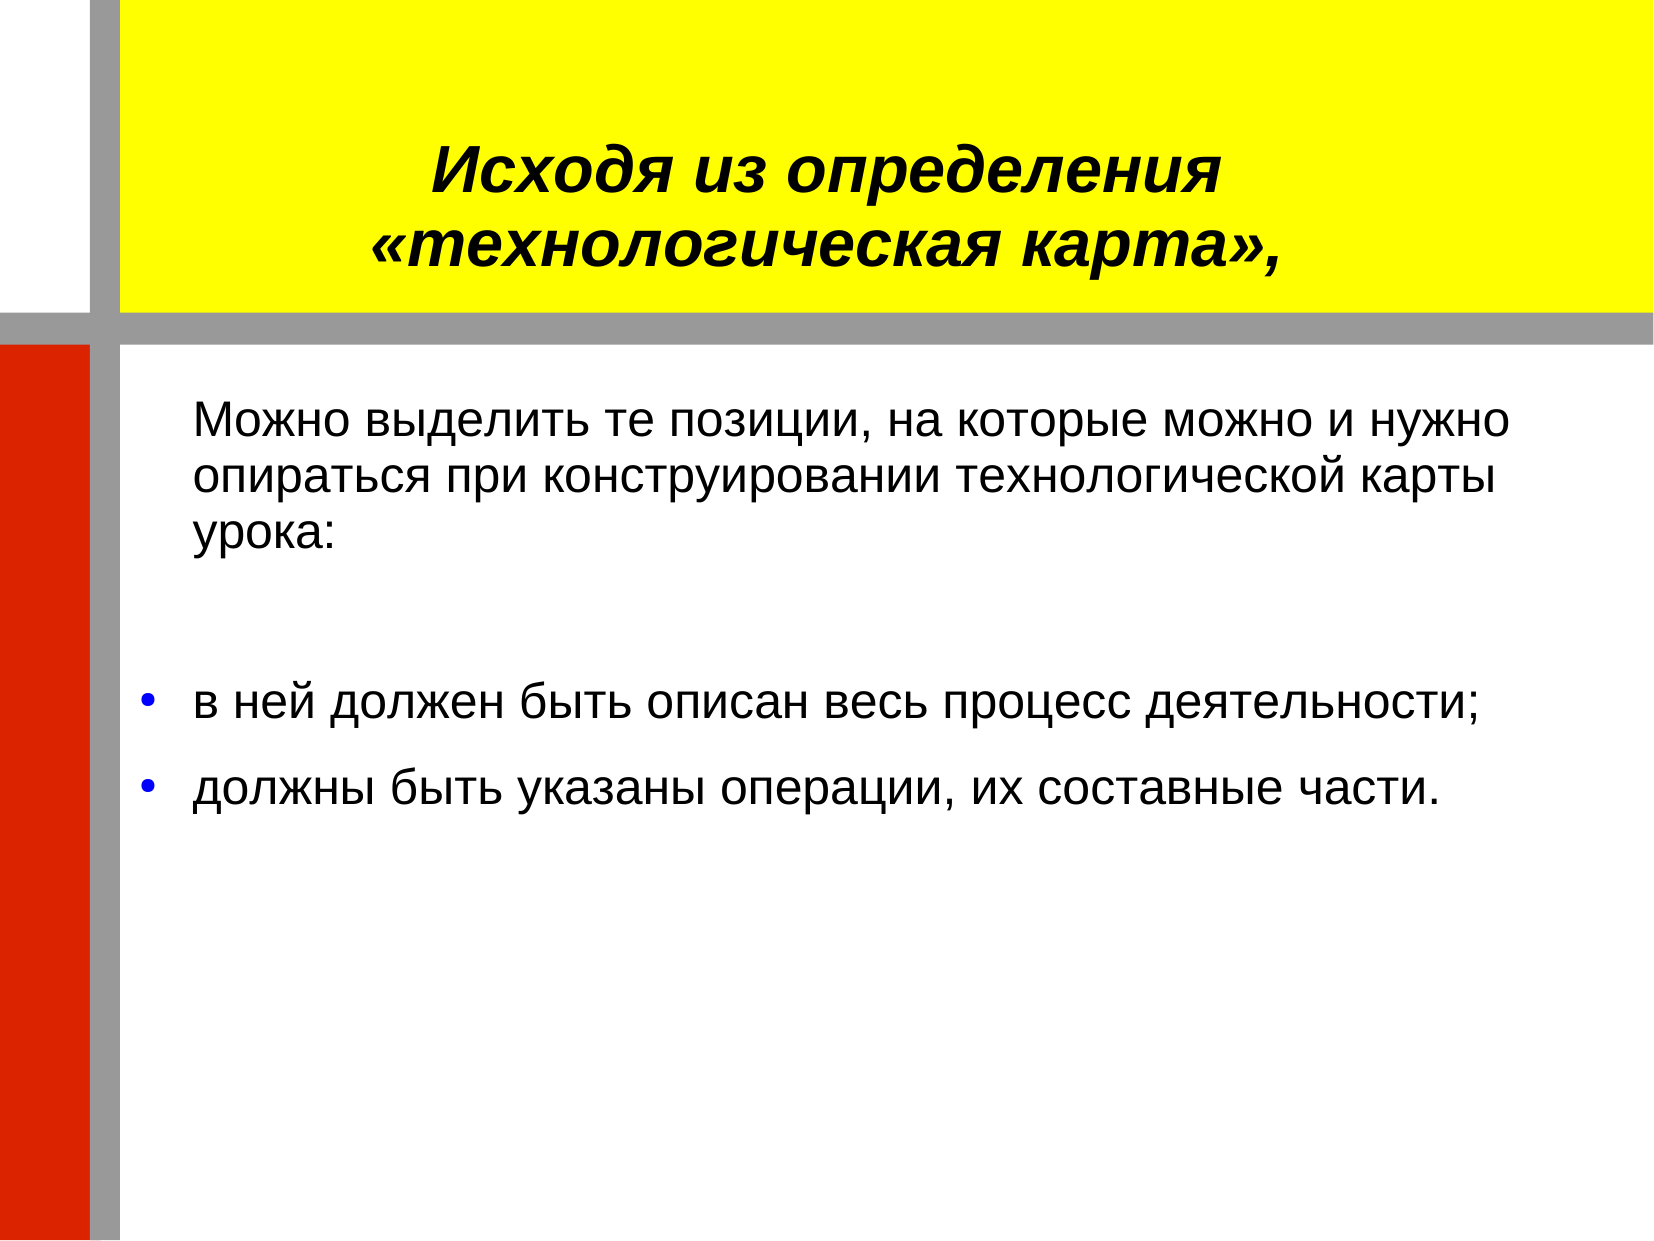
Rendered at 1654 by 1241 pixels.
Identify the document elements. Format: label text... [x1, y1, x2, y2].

list Можно выделить те позиции, на которые можно и нужно опираться при конструировании технологической карты урока: в ней должен быть описан весь процесс деятельности; должны быть указаны операции, их составные части. [121, 391, 1534, 1127]
title Исходя из определения «технологическая карта», [121, 102, 1534, 310]
